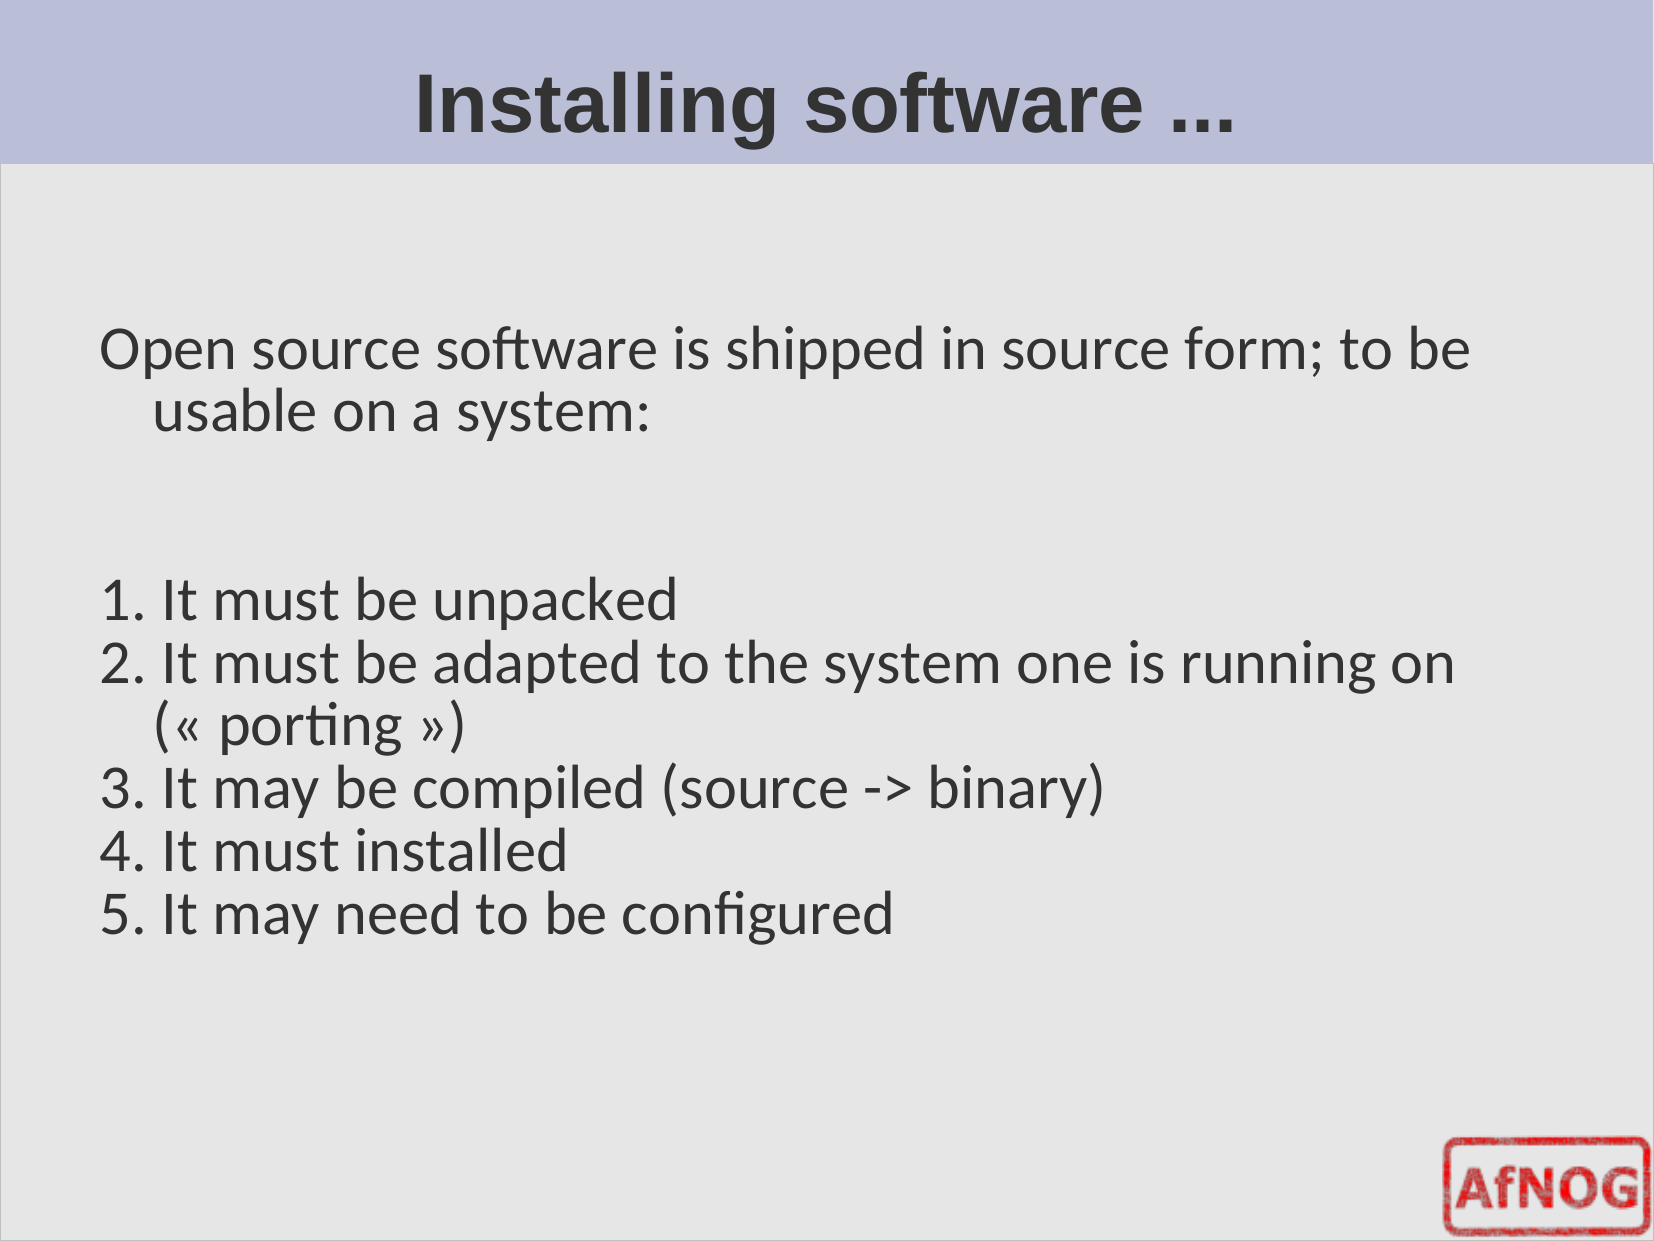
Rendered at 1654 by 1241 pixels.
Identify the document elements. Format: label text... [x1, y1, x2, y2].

list Open source software is shipped in source form; to be usable on a system: 1. It must be unpacked 2. It must be adapted to the system one is running on (« porting ») 3. It may be compiled (source -> binary) 4. It must installed 5. It may need to be configured [82, 322, 1607, 1132]
title Installing software ... [0, 0, 1654, 208]
picture [1441, 1134, 1654, 1241]
